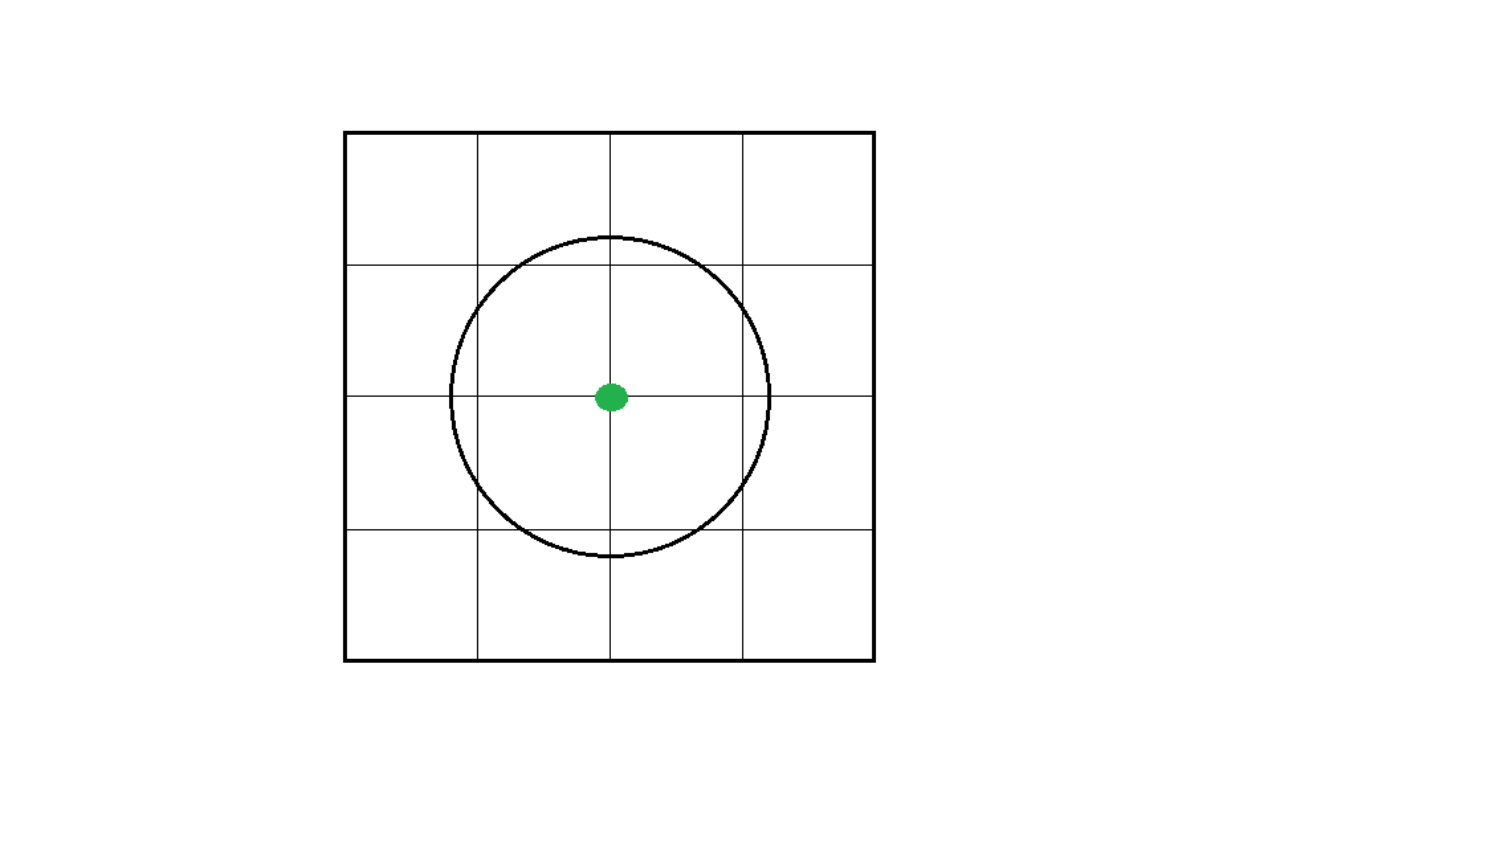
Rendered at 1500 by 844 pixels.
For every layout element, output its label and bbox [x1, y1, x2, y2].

picture [320, 130, 907, 723]
